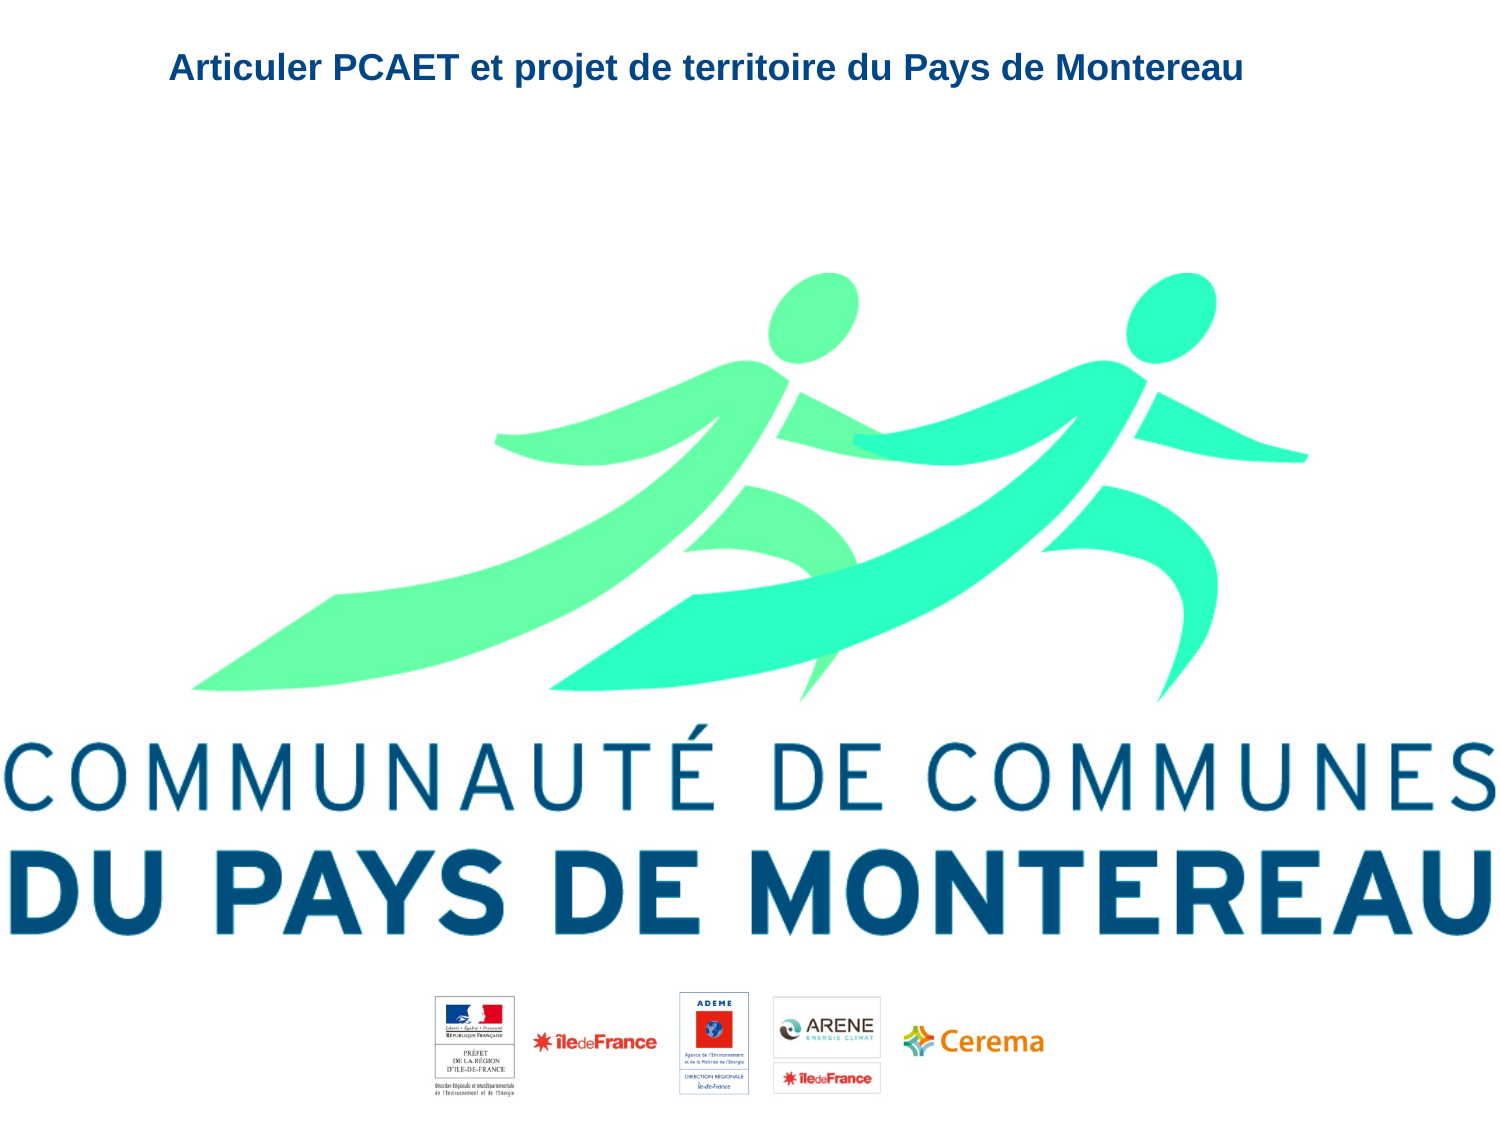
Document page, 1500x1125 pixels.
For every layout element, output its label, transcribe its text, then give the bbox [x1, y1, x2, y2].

picture [0, 273, 1500, 1125]
text_box Articuler PCAET et projet de territoire du Pays de Montereau [153, 35, 1276, 141]
